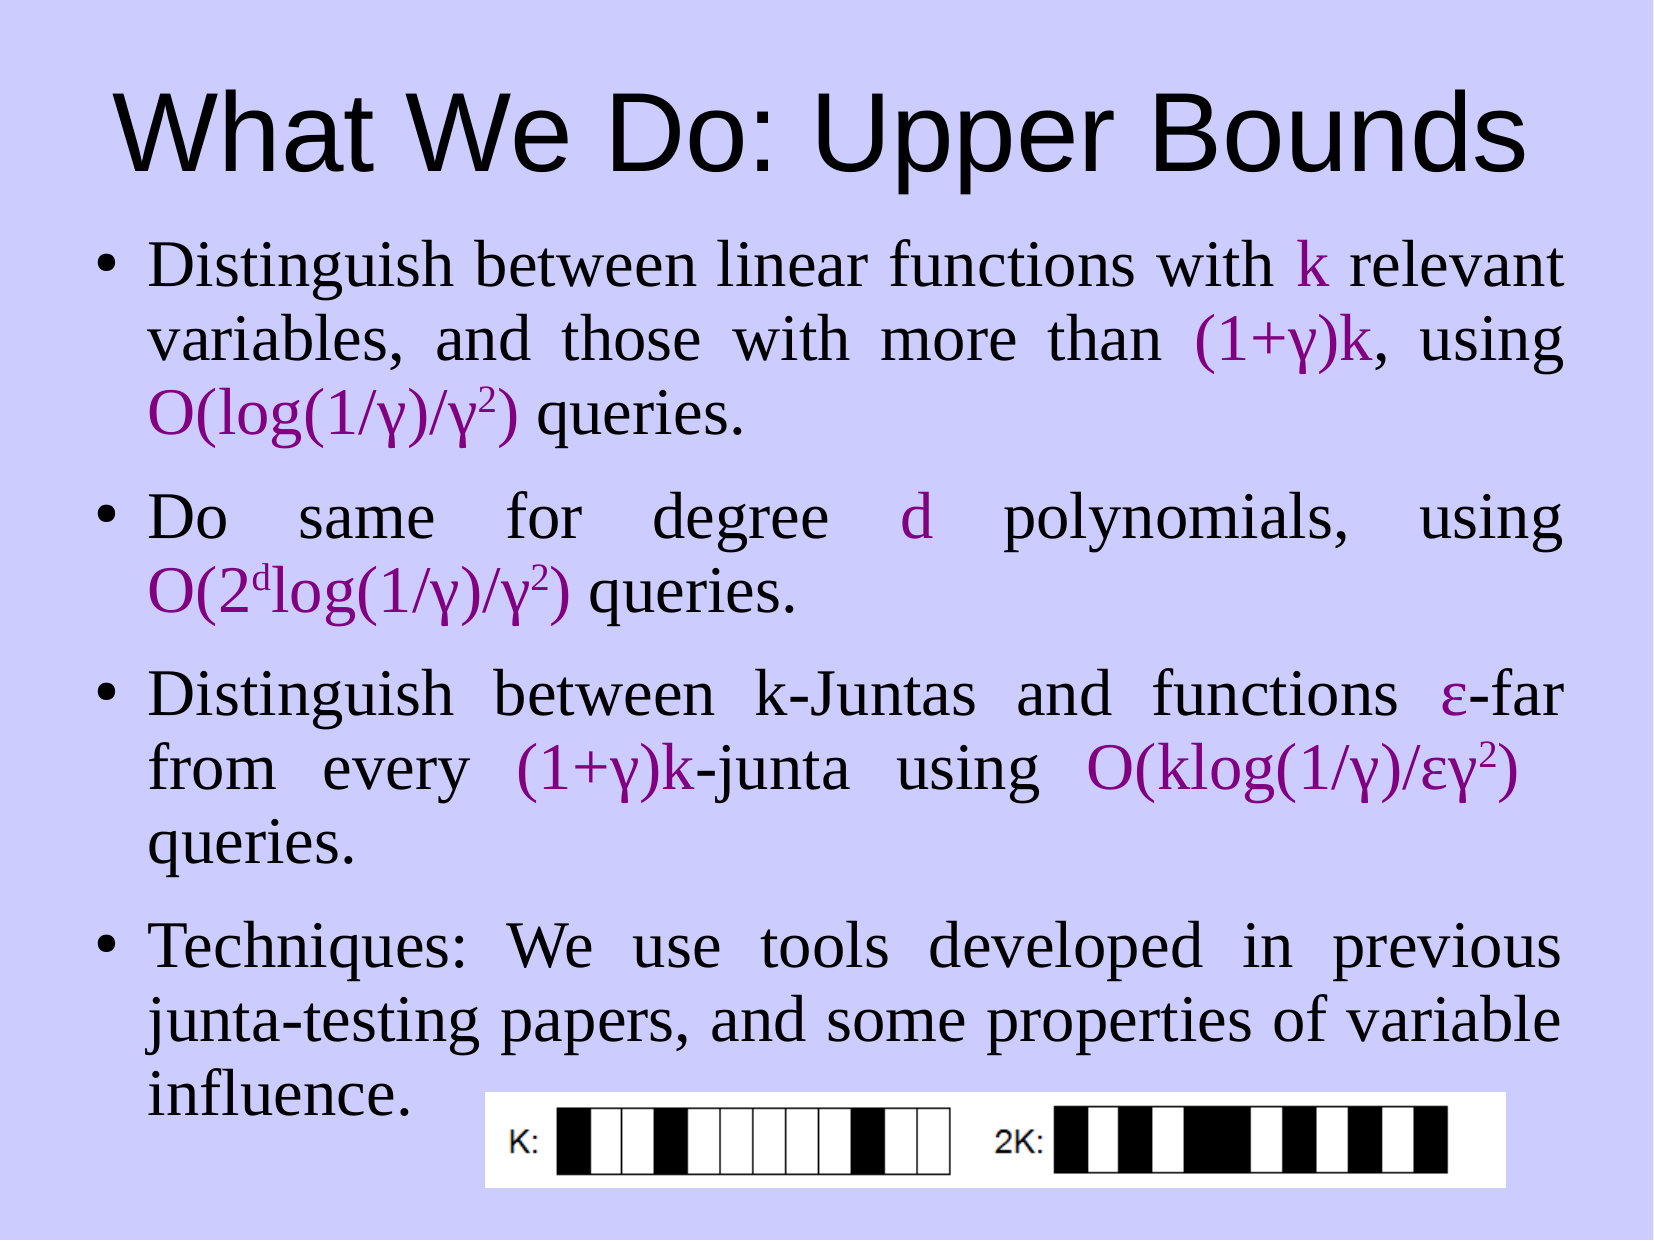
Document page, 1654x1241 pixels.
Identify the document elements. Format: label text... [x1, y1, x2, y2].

title What We Do: Upper Bounds [76, 29, 1565, 226]
list Distinguish between linear functions with k relevant variables, and those with more than (1+γ)k, using O(log(1/γ)/γ2) queries. Do same for degree d polynomials, using O(2dlog(1/γ)/γ2) queries. Distinguish between k-Juntas and functions ε-far from every (1+γ)k-junta using O(klog(1/γ)/εγ2) queries. Techniques: We use tools developed in previous junta-testing papers, and some properties of variable influence. [76, 226, 1565, 1241]
picture [485, 1092, 1506, 1188]
